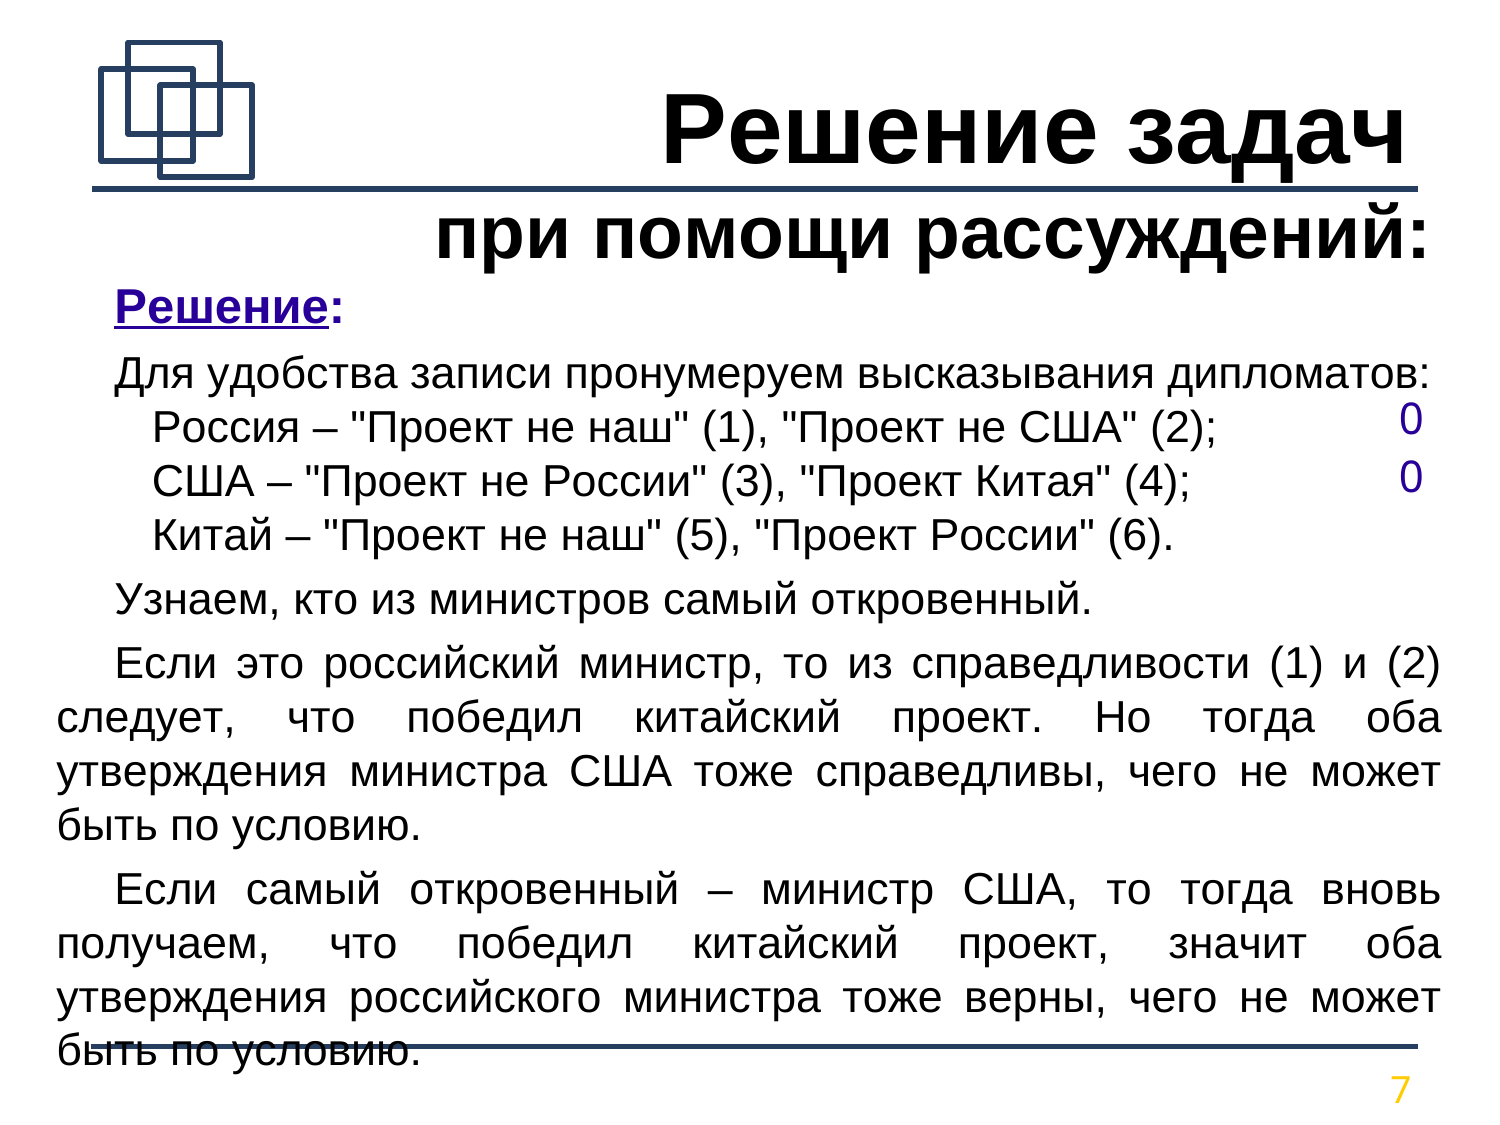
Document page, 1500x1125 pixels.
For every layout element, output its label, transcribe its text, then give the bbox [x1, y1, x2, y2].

text_box 0 0 [1375, 383, 1447, 567]
text_box Решение задач при помощи рассуждений: [41, 48, 1447, 289]
list Решение: Для удобства записи пронумеруем высказывания дипломатов: Россия – "Проект не наш" (1), "Проект не США" (2); США – "Проект не России" (3), "Проект Китая" (4); Китай – "Проект не наш" (5), "Проект России" (6). Узнаем, кто из министров самый откровенный. Если это российский министр, то из справедливости (1) и (2) следует, что победил китайский проект. Но тогда оба утверждения министра США тоже справедливы, чего не может быть по условию. Если самый откровенный – министр США, то тогда вновь получаем, что победил китайский проект, значит оба утверждения российского министра тоже верны, чего не может быть по условию. [41, 267, 1459, 1093]
